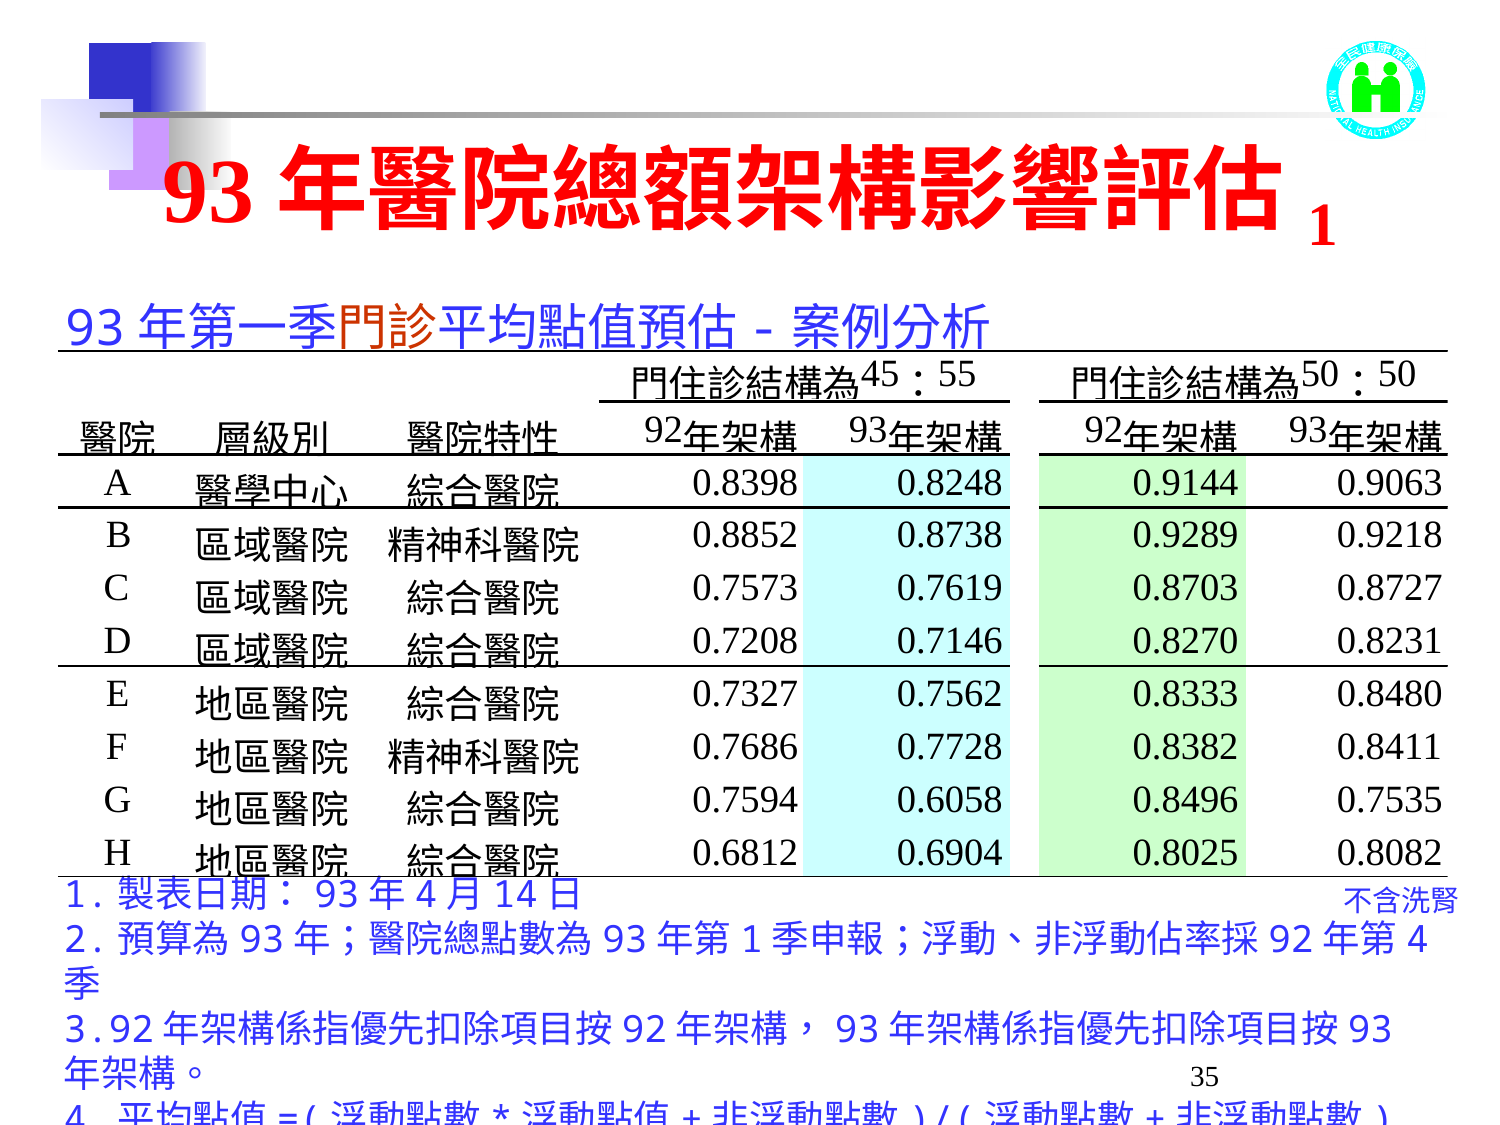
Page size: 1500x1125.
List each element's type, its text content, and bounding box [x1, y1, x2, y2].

text_box [1175, 1050, 1488, 1125]
text_box 93年第一季門診平均點值預估-案例分析 [50, 287, 956, 363]
text_box [1350, 1110, 1356, 1121]
text_box 1.製表日期：93年4月14日 2.預算為93年；醫院總點數為93年第1季申報；浮動、非浮動佔率採92年第4季 3.92年架構係指優先扣除項目按92年架構，93年架構係指優先扣除項目按93年架構。 4.平均點值=(浮動點數*浮動點值+非浮動點數)/(浮動點數+非浮動點數) [48, 862, 1450, 1058]
text_box [1262, 1112, 1274, 1125]
text_box [1336, 1116, 1352, 1125]
chart [57, 350, 1450, 879]
text_box 不含洗腎 [1328, 875, 1476, 926]
text_box [1275, 1112, 1282, 1125]
title 93年醫院總額架構影響評估1 [112, 99, 1388, 288]
text_box [1309, 1121, 1319, 1125]
